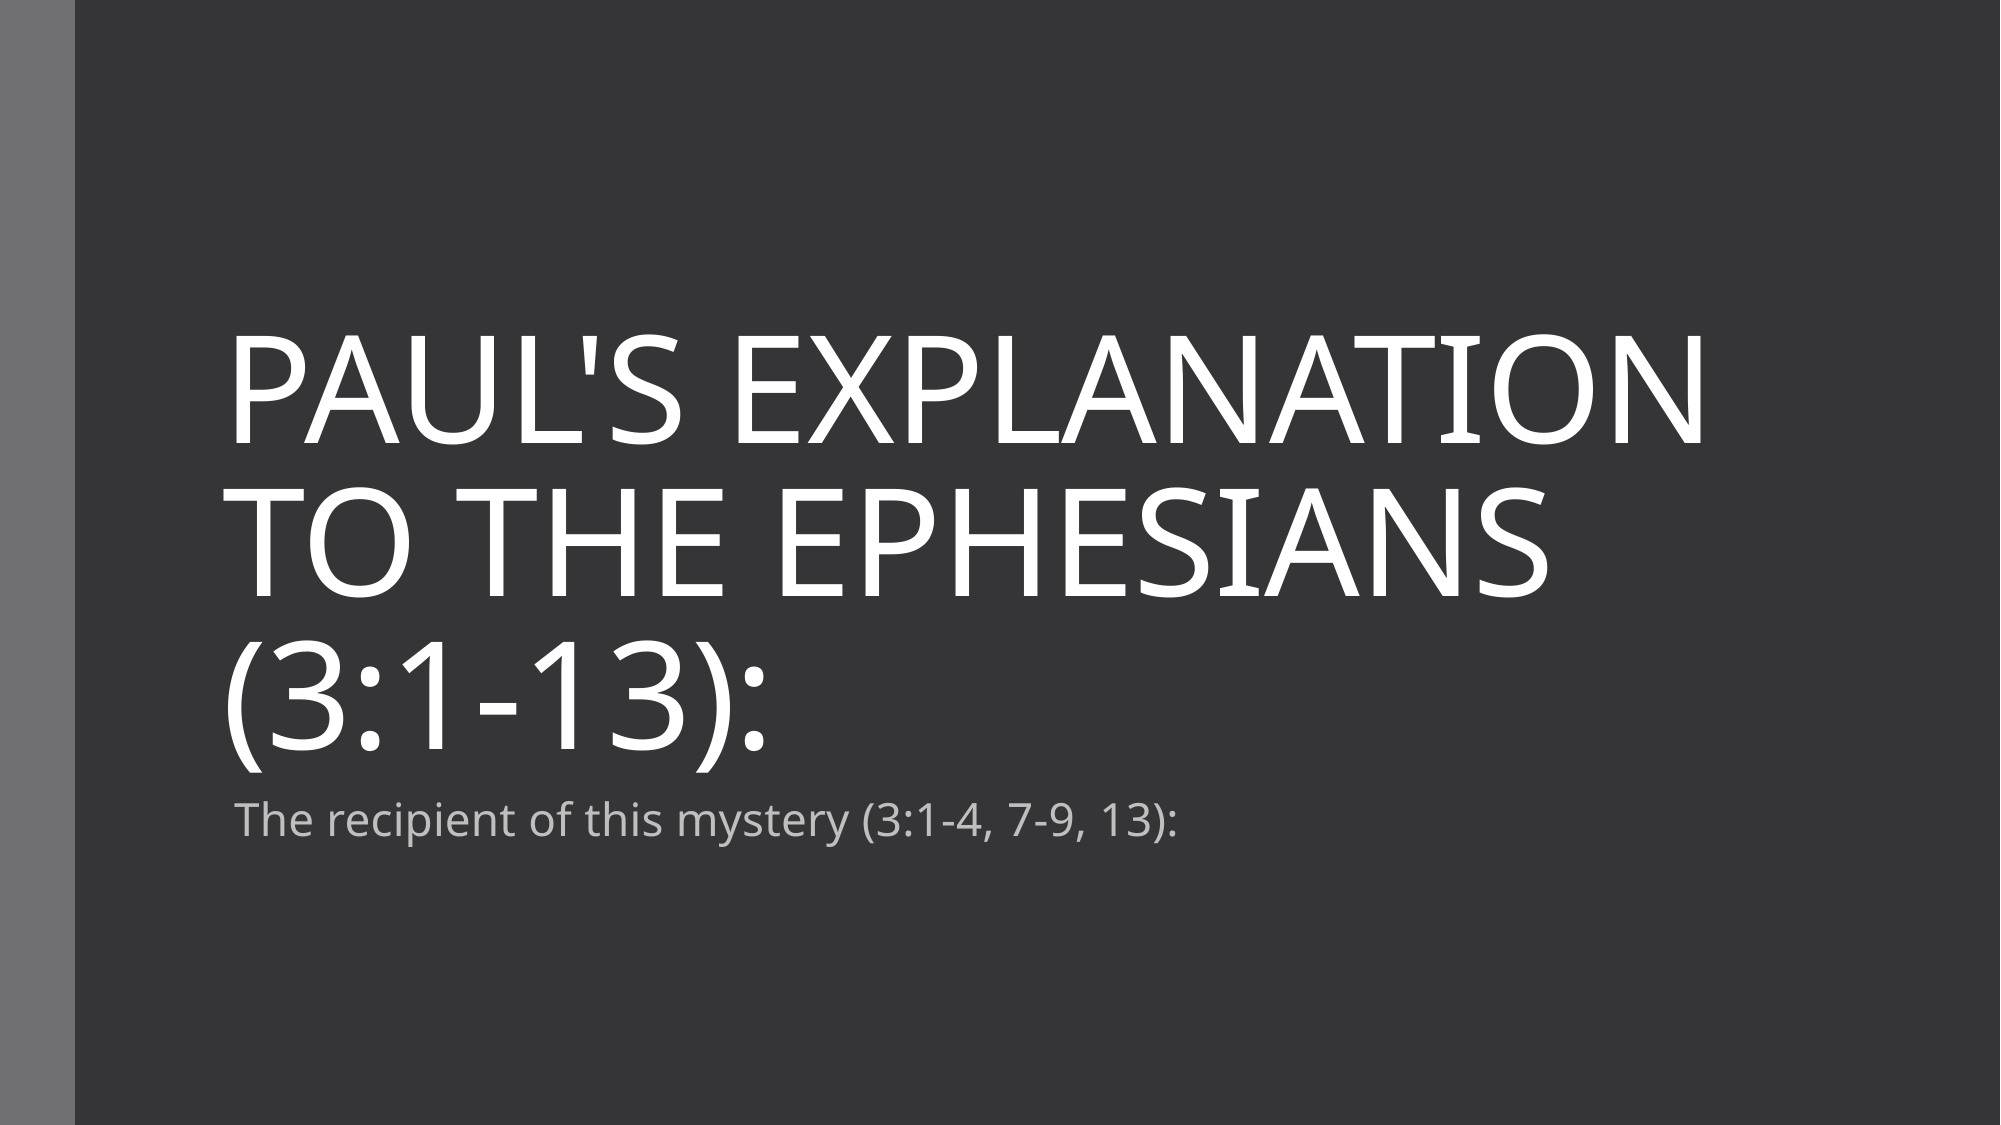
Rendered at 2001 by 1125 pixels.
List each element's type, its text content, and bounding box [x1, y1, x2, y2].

title PAUL'S EXPLANATION TO THE EPHESIANS (3:1-13): [206, 124, 1752, 787]
subtitle The recipient of this mystery (3:1-4, 7-9, 13): [206, 787, 1752, 1066]
